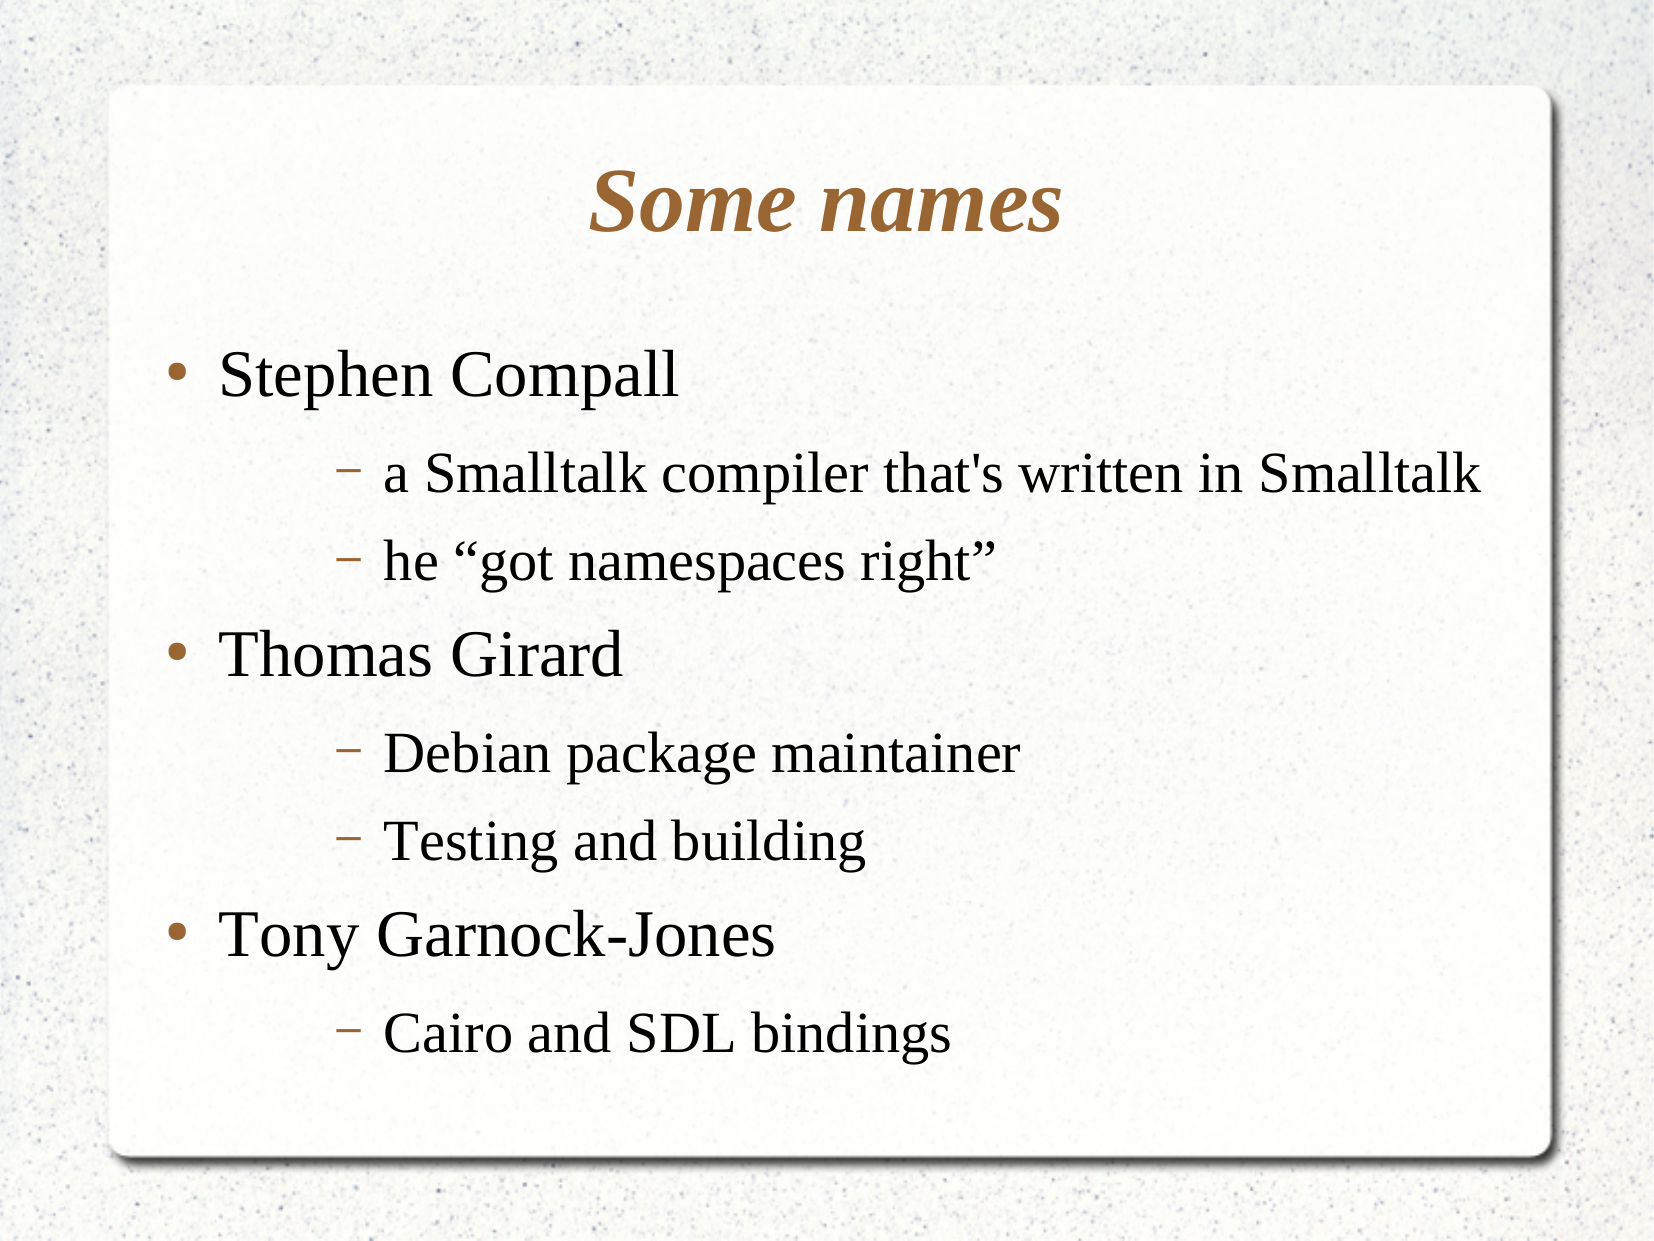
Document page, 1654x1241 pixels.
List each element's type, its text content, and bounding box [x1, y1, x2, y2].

list Stephen Compall a Smalltalk compiler that's written in Smalltalk he “got namespaces right” Thomas Girard Debian package maintainer Testing and building Tony Garnock-Jones Cairo and SDL bindings [147, 336, 1506, 1065]
title Some names [118, 104, 1536, 297]
picture [0, 0, 1654, 1241]
